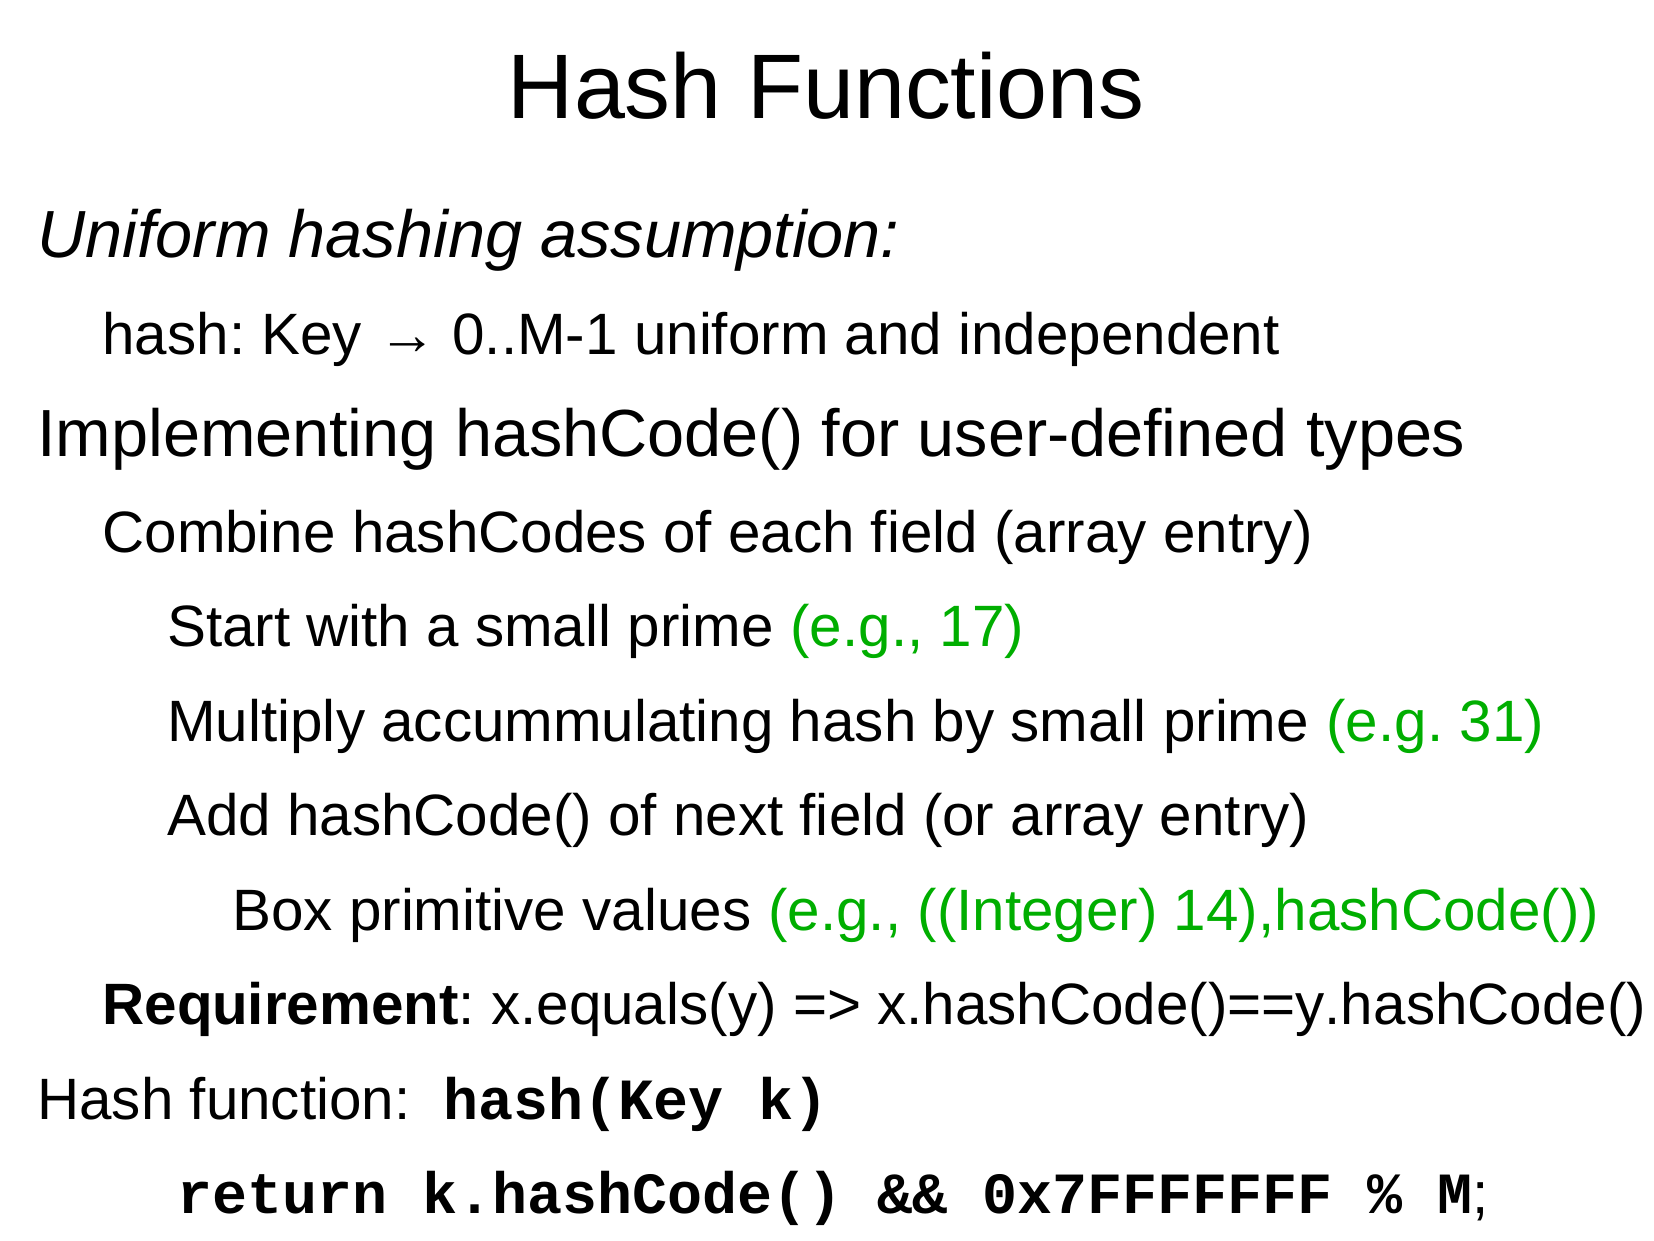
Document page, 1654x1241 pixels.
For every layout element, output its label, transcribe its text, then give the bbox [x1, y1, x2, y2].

list Uniform hashing assumption: hash: Key → 0..M-1 uniform and independent Implementing hashCode() for user-defined types Combine hashCodes of each field (array entry) Start with a small prime (e.g., 17) Multiply accummulating hash by small prime (e.g. 31) Add hashCode() of next field (or array entry) Box primitive values (e.g., ((Integer) 14),hashCode()) Requirement: x.equals(y) => x.hashCode()==y.hashCode() Hash function: hash(Key k) return k.hashCode() && 0x7FFFFFFF % M; [37, 193, 1654, 1232]
title Hash Functions [82, 0, 1571, 192]
